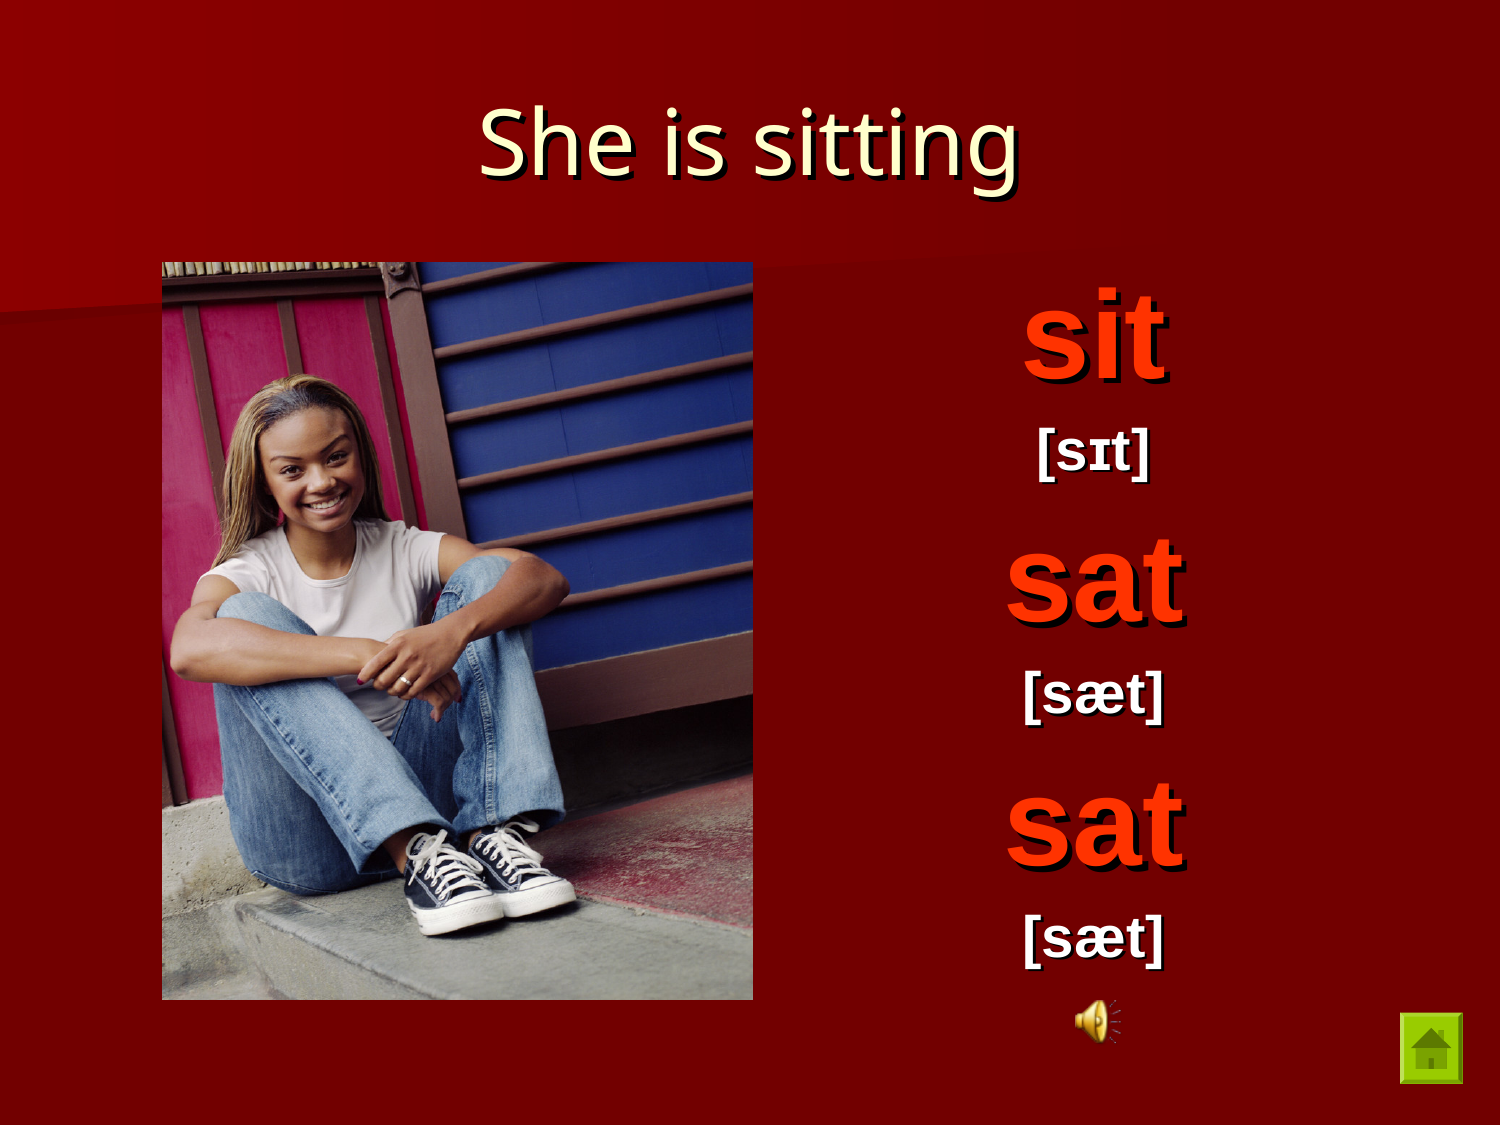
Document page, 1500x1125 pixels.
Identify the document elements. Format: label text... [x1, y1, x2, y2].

list sit [sɪt] sat [sæt] sat [sæt] [762, 262, 1426, 1000]
title She is sitting [75, 45, 1426, 233]
picture [1074, 999, 1126, 1051]
picture [162, 262, 753, 1000]
text_box [1401, 1012, 1463, 1084]
